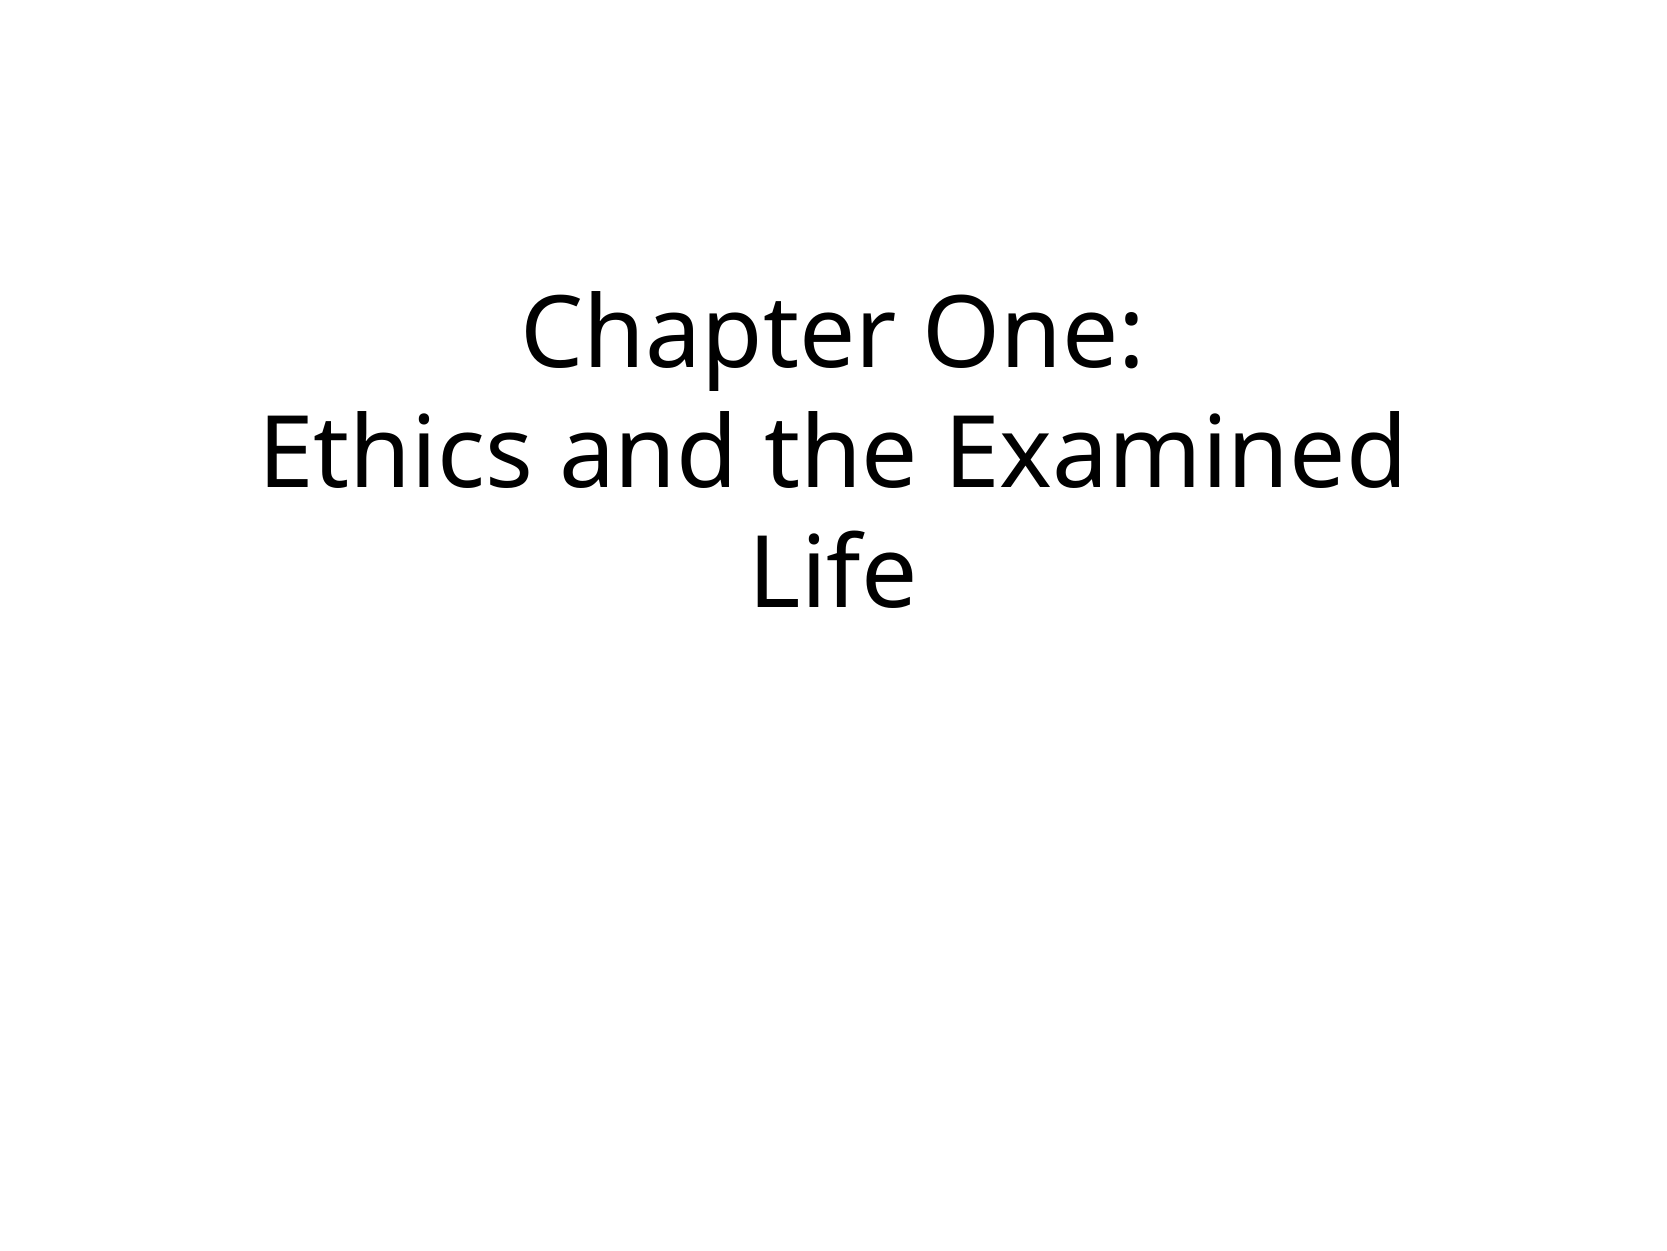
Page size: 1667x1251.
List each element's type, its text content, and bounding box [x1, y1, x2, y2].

title Chapter One: Ethics and the Examined Life [162, 210, 1505, 634]
